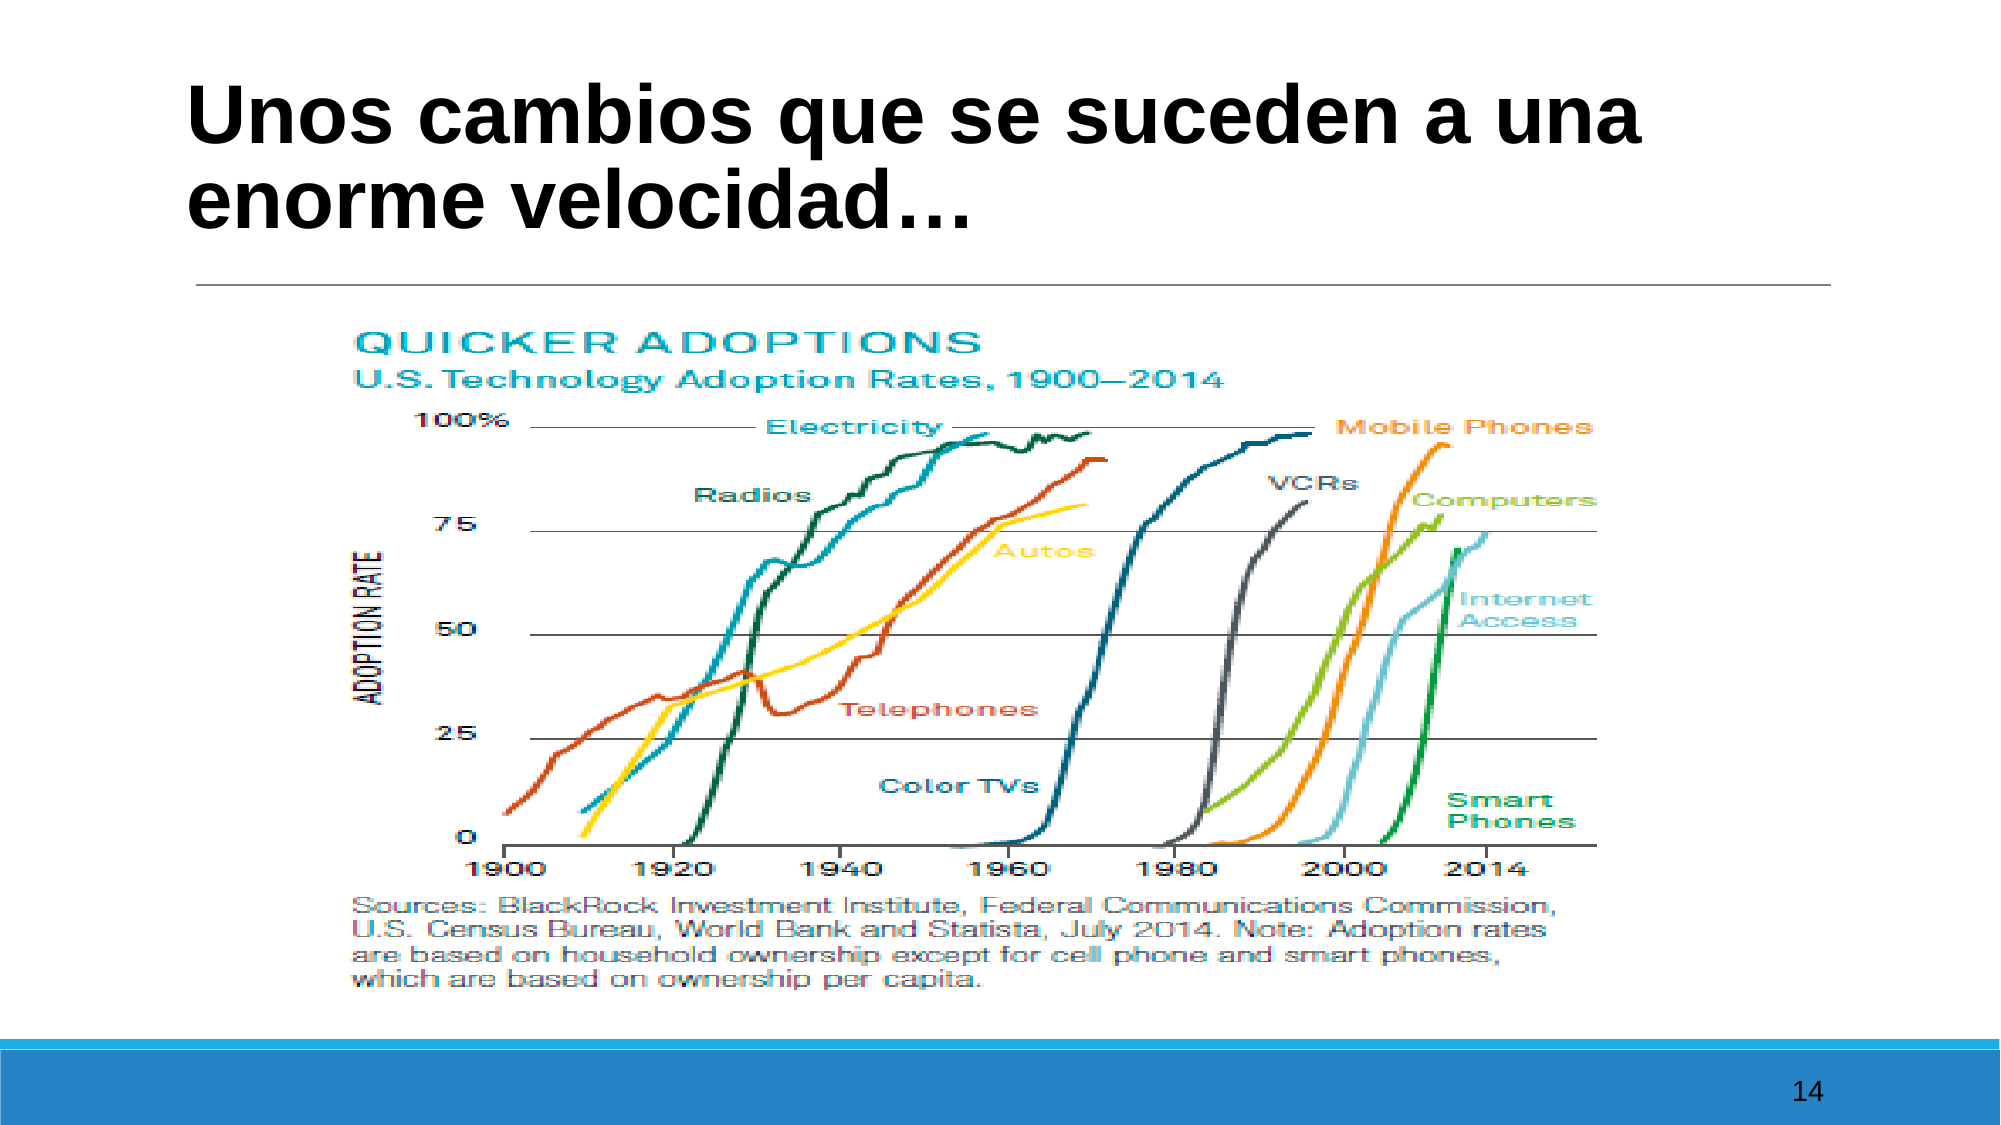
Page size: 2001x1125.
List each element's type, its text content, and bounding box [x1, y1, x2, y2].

title Unos cambios que se suceden a una enorme velocidad… [171, 139, 1972, 254]
slide_number <número> [1624, 1059, 1840, 1120]
picture [292, 302, 1650, 1010]
